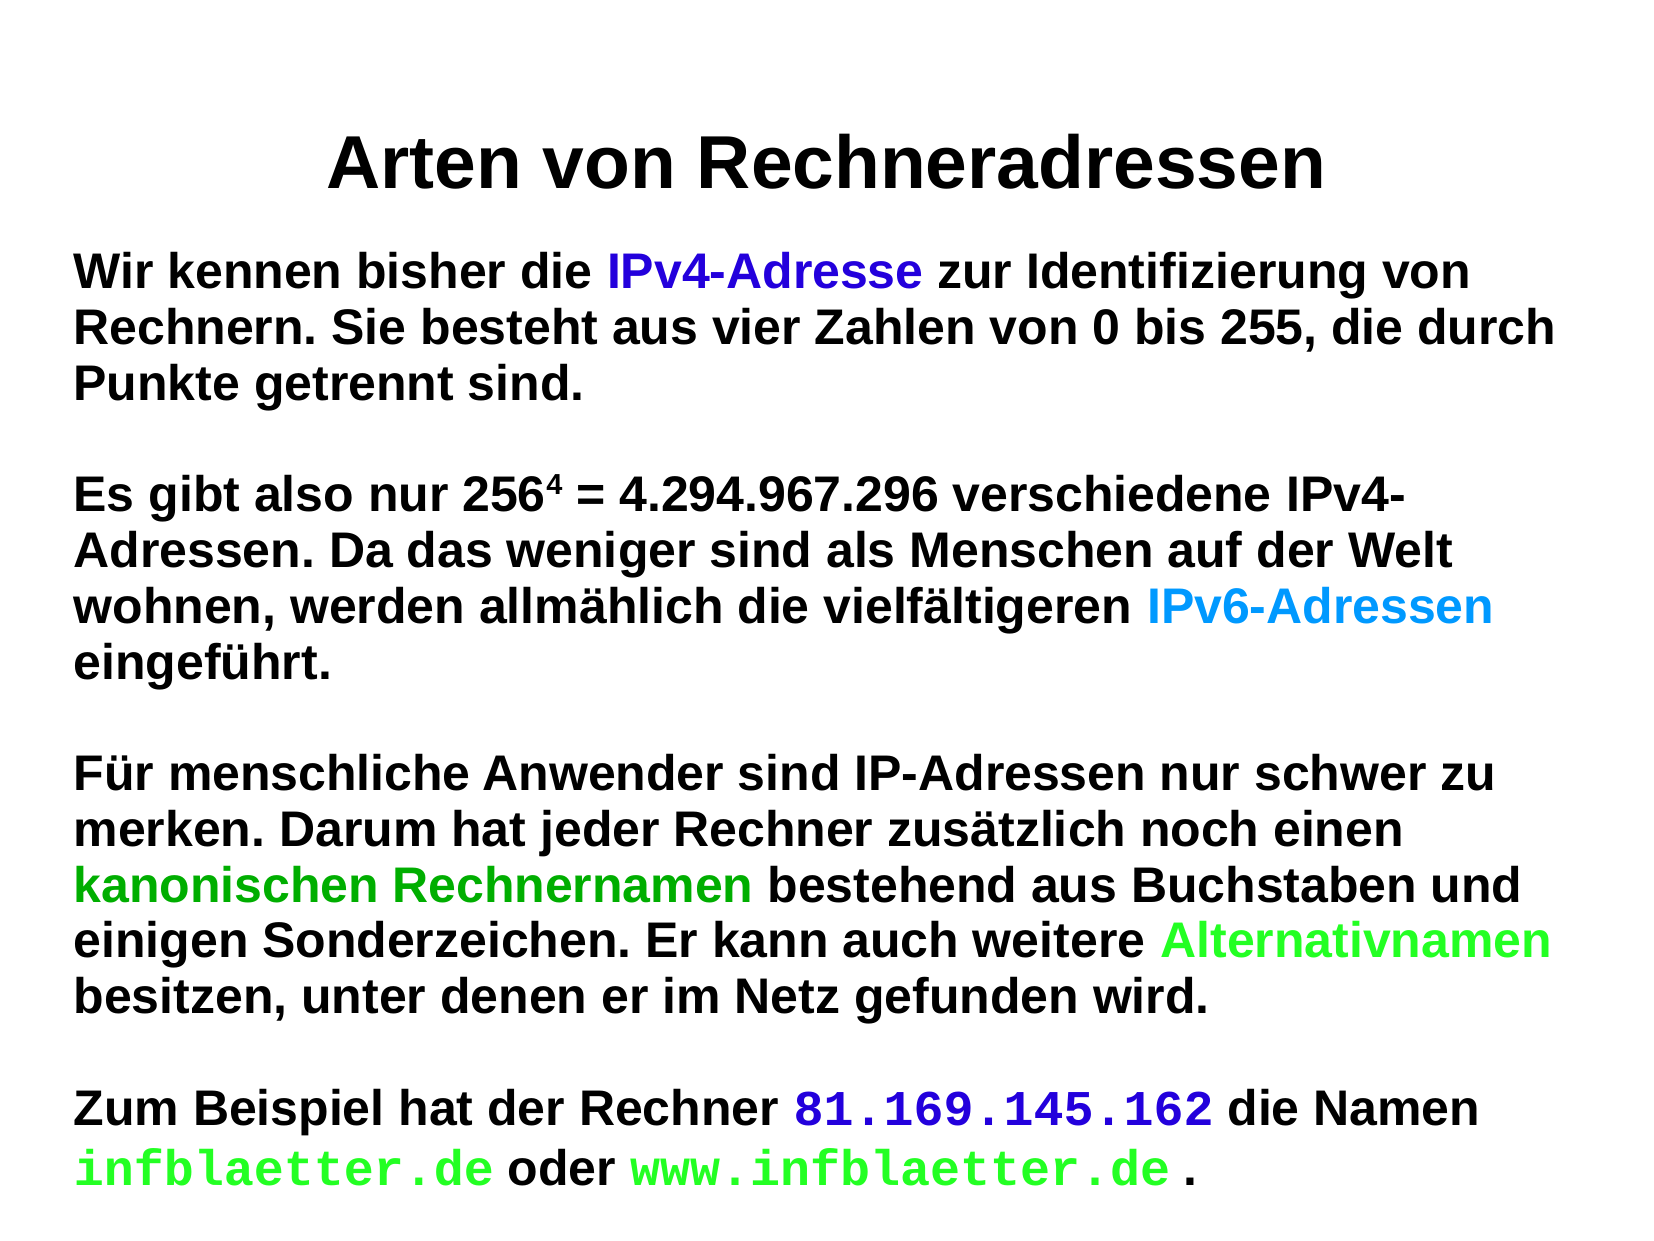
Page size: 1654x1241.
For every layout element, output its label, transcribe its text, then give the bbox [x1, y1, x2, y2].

title Arten von Rechneradressen [88, 78, 1565, 236]
text_box Wir kennen bisher die IPv4-Adresse zur Identifizierung von Rechnern. Sie besteht aus vier Zahlen von 0 bis 255, die durch Punkte getrennt sind. Es gibt also nur 2564 = 4.294.967.296 verschiedene IPv4-Adressen. Da das weniger sind als Menschen auf der Welt wohnen, werden allmählich die vielfältigeren IPv6-Adressen eingeführt. Für menschliche Anwender sind IP-Adressen nur schwer zu merken. Darum hat jeder Rechner zusätzlich noch einen kanonischen Rechnernamen bestehend aus Buchstaben und einigen Sonderzeichen. Er kann auch weitere Alternativnamen besitzen, unter denen er im Netz gefunden wird. Zum Beispiel hat der Rechner 81.169.145.162 die Namen infblaetter.de oder www.infblaetter.de . [59, 236, 1595, 1230]
